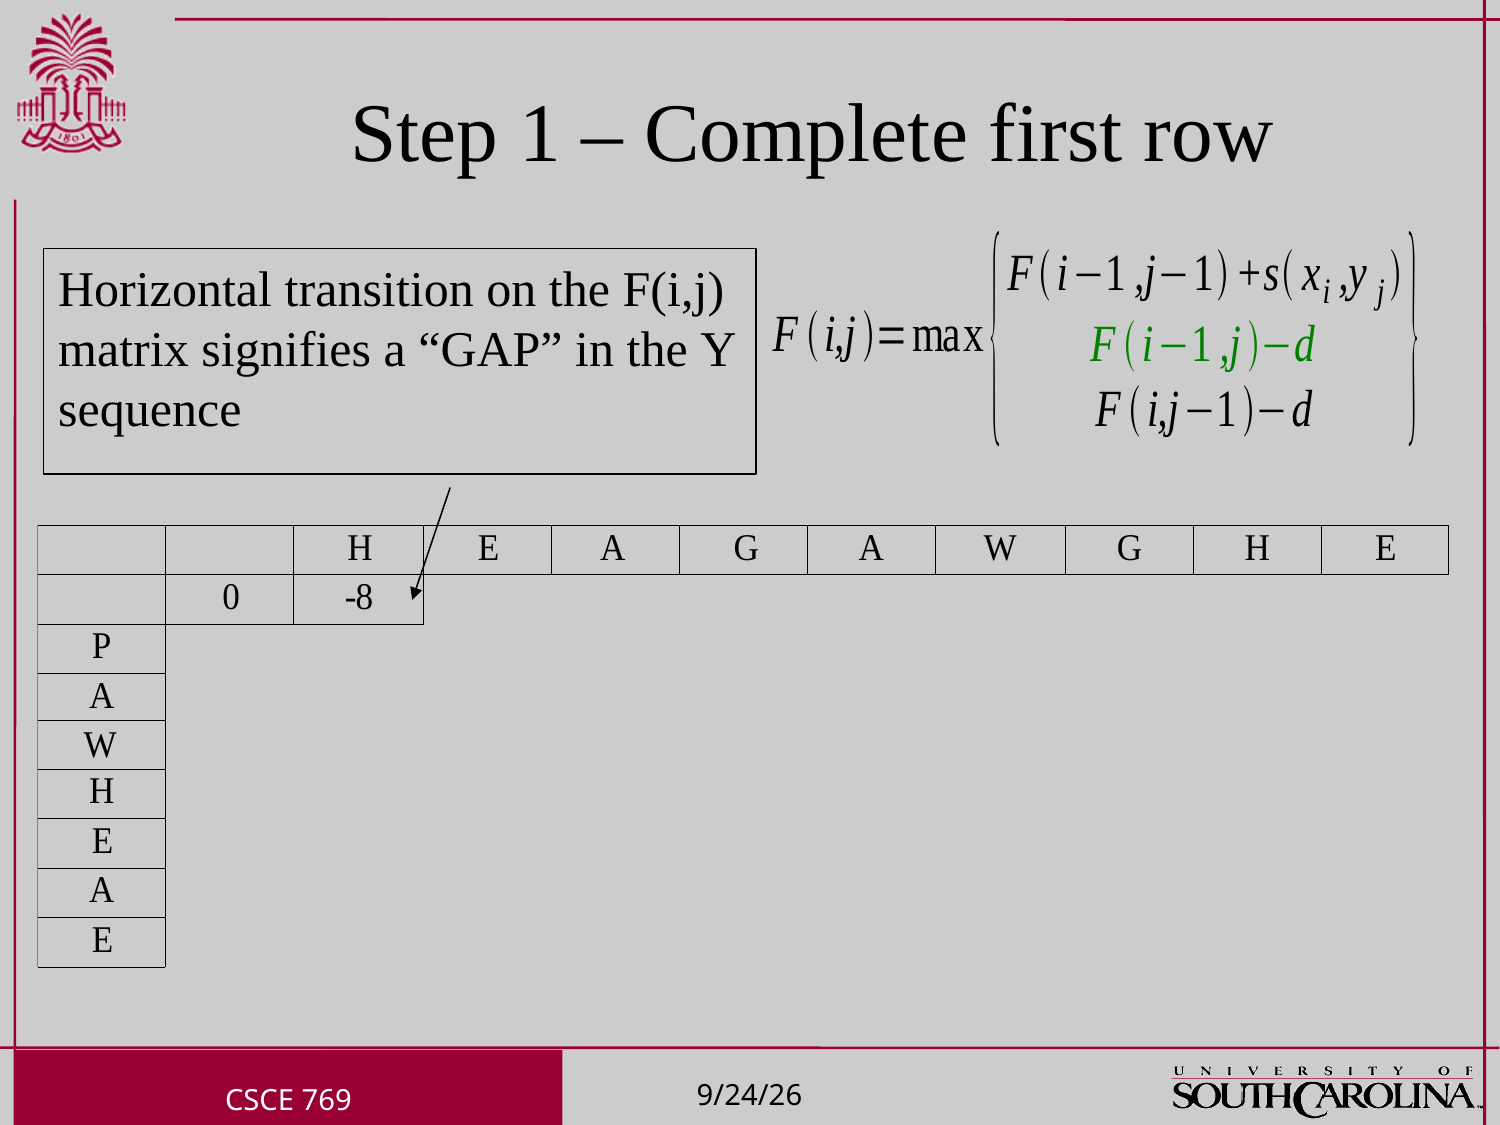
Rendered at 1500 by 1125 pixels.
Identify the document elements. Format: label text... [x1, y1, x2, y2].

text_box Horizontal transition on the F(i,j) matrix signifies a “GAP” in the Y sequence [43, 248, 756, 474]
title Step 1 – Complete first row [174, 9, 1450, 188]
chart [759, 228, 1435, 451]
chart [37, 525, 1463, 976]
picture [12, 12, 131, 155]
picture [1162, 1050, 1483, 1125]
